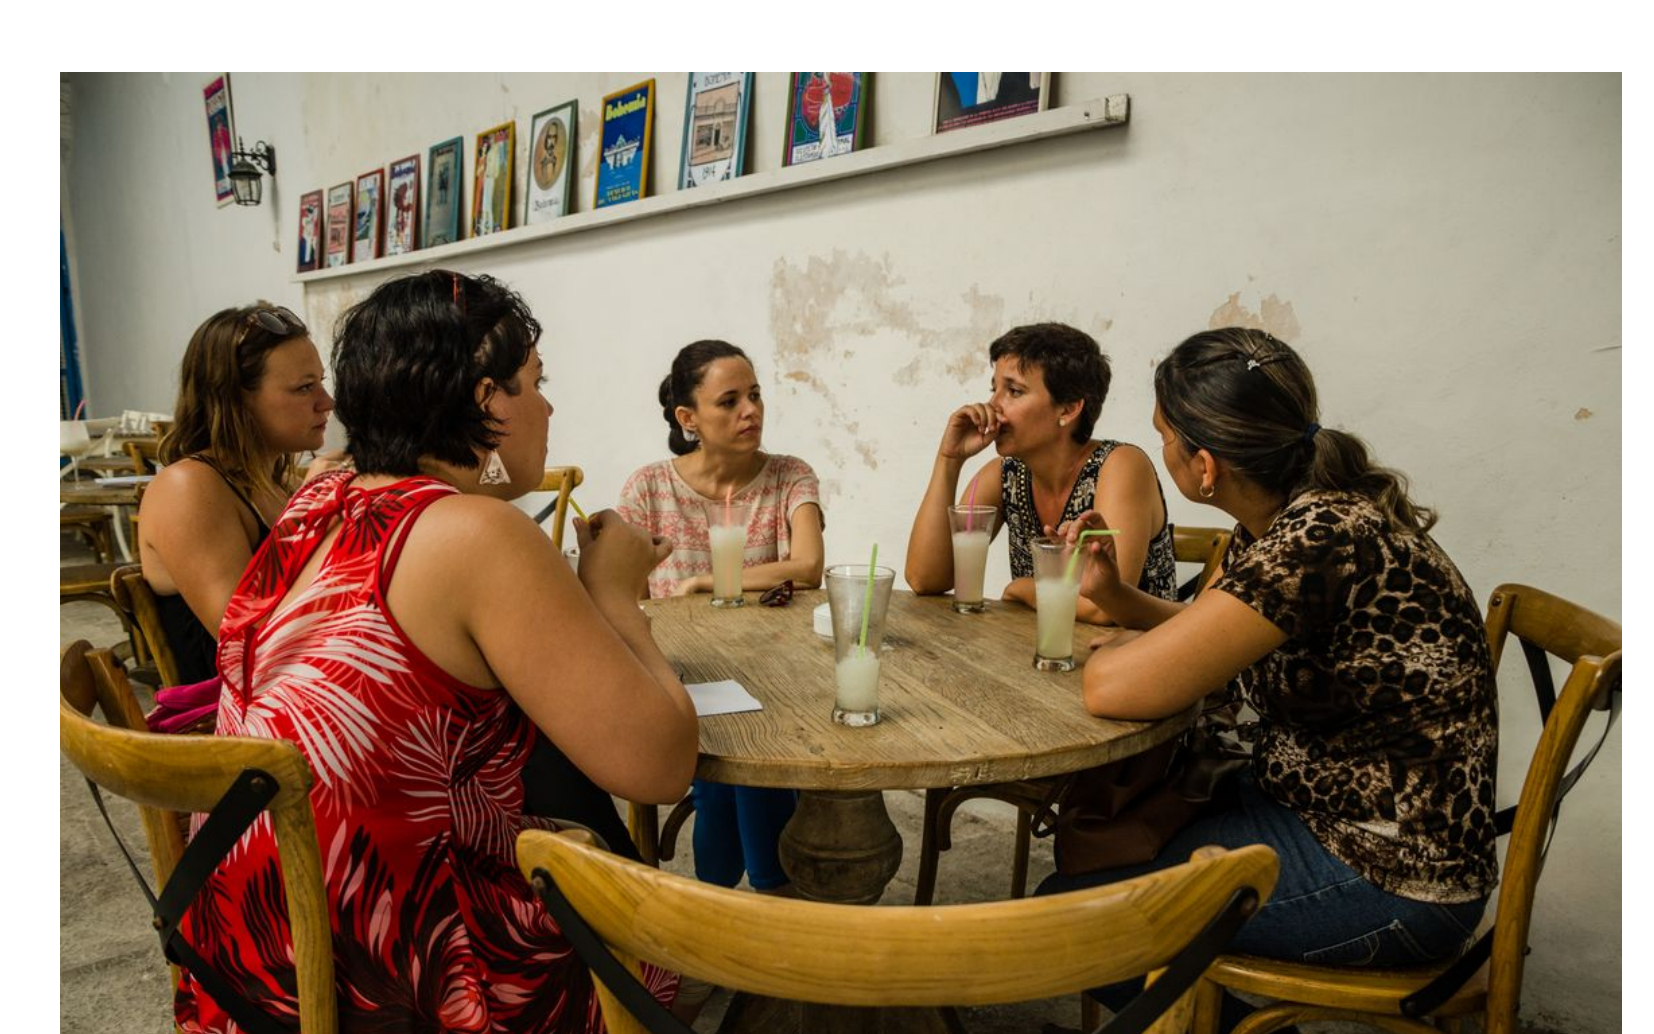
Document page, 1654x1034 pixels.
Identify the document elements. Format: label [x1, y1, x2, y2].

picture [60, 72, 1622, 1034]
